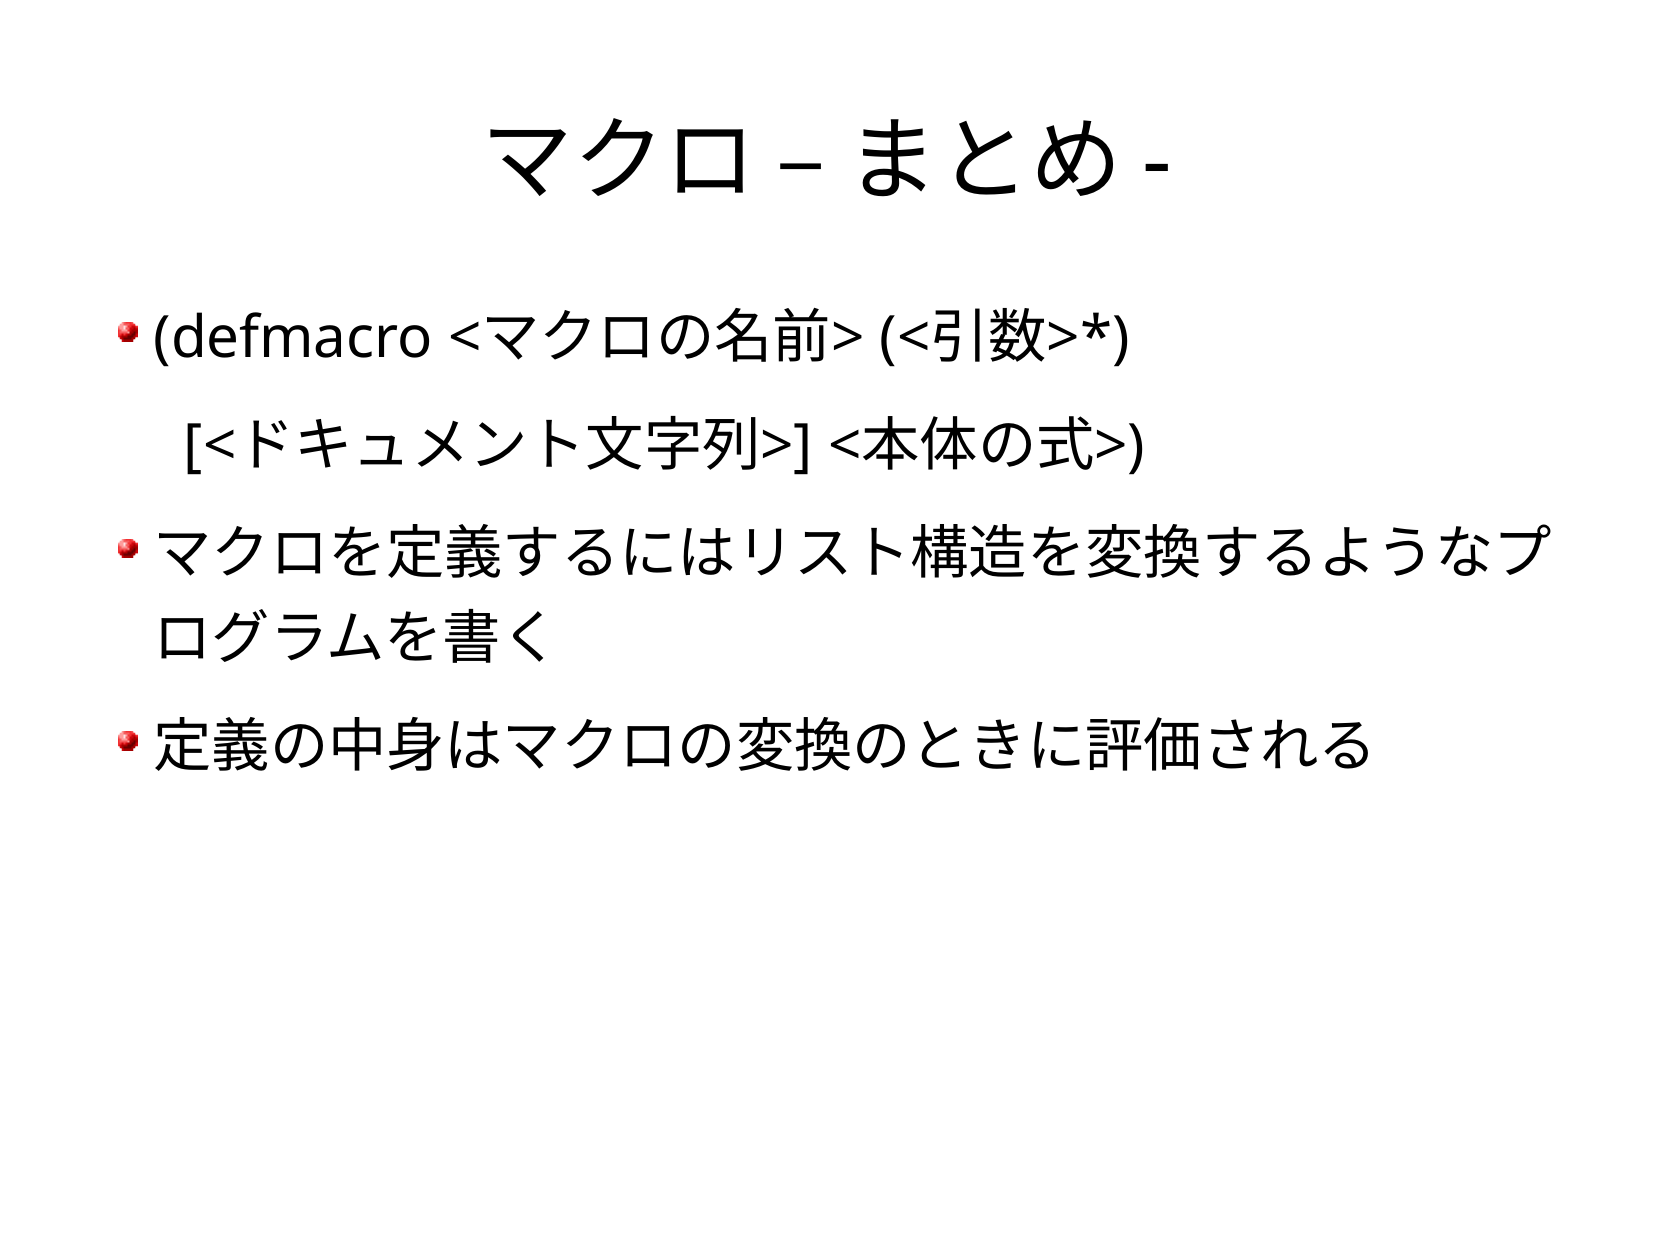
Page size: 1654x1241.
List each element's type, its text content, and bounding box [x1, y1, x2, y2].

list (defmacro <マクロの名前> (<引数>*) [<ドキュメント文字列>] <本体の式>) マクロを定義するにはリスト構造を変換するようなプログラムを書く 定義の中身はマクロの変換のときに評価される [82, 290, 1571, 1109]
title マクロ – まとめ - [82, 56, 1571, 250]
